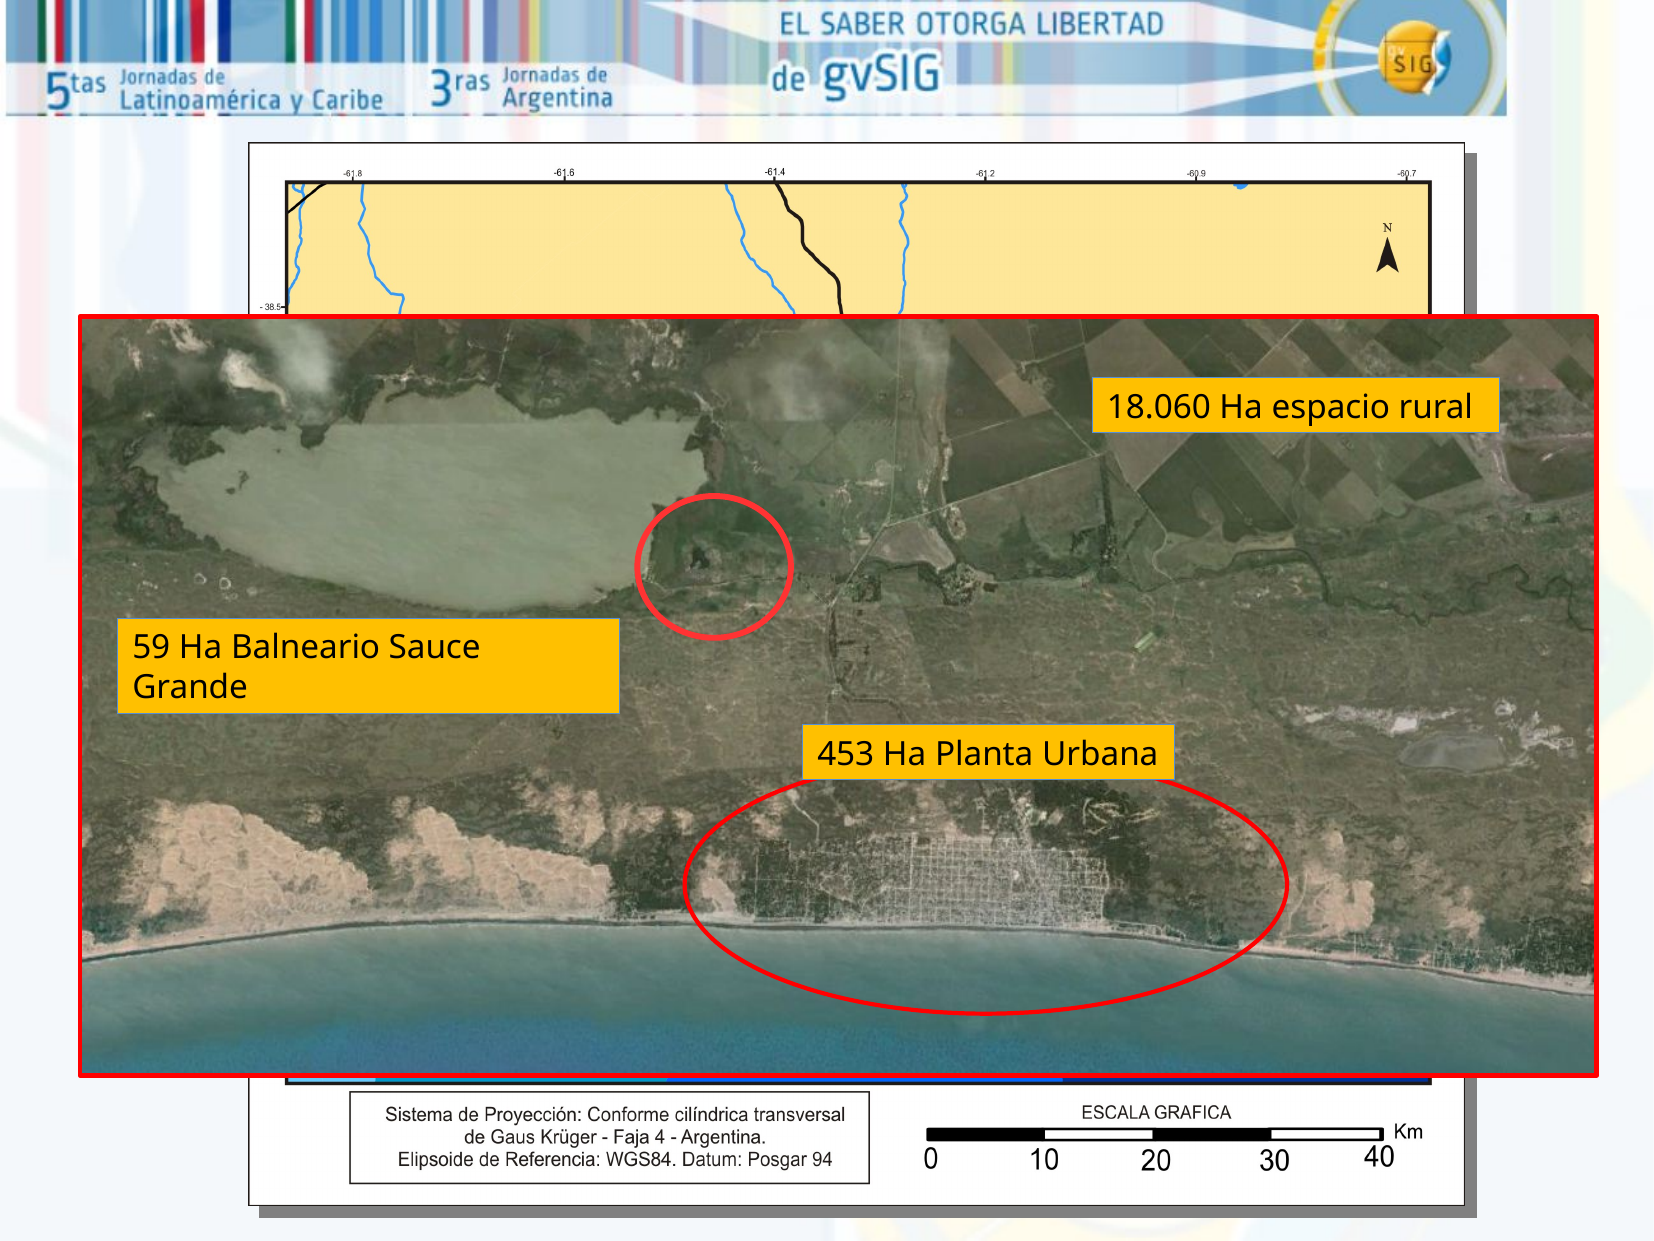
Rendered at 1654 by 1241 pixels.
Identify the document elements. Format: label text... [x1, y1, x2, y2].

text_box 59 Ha Balneario Sauce Grande [117, 618, 620, 714]
text_box 453 Ha Planta Urbana [802, 724, 1175, 780]
picture [0, 0, 1654, 1241]
text_box 18.060 Ha espacio rural [1092, 377, 1500, 433]
